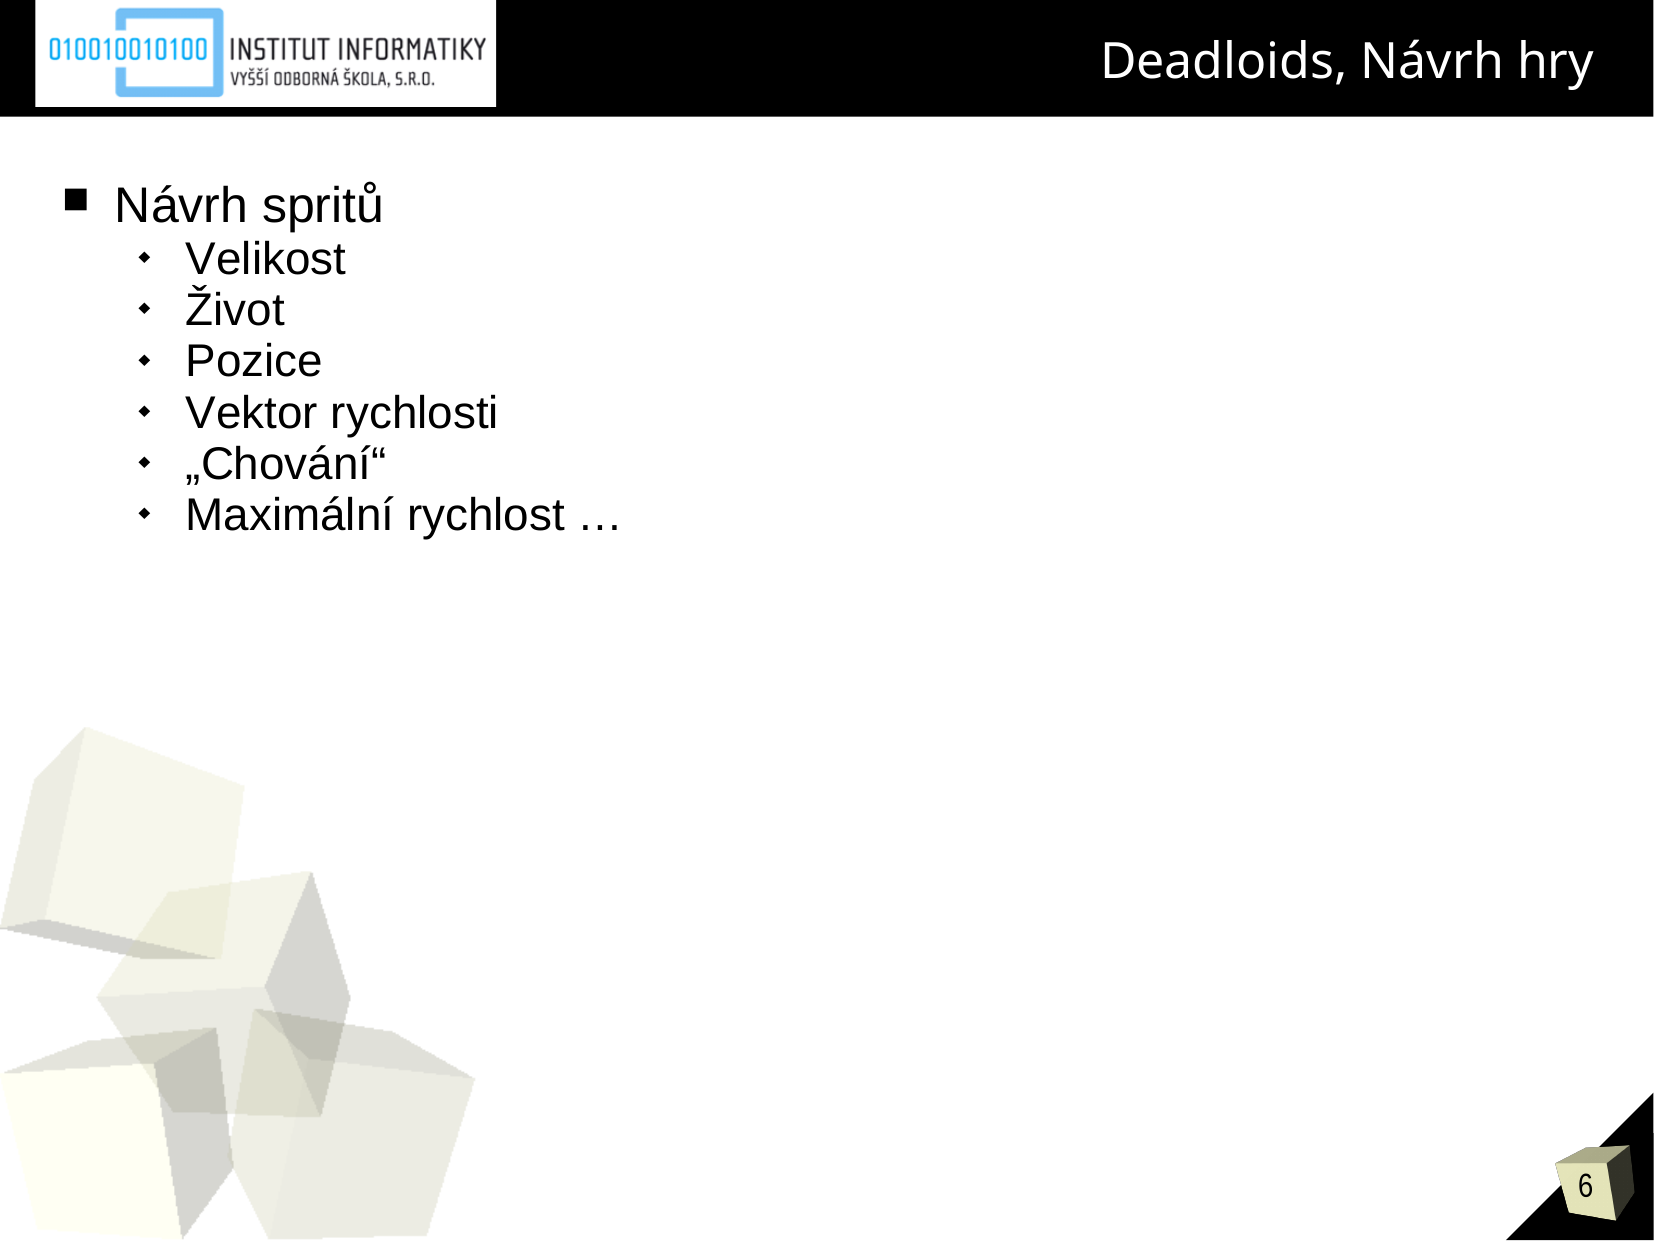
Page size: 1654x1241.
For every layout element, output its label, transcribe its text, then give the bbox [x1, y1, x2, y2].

title Deadloids, Návrh hry [118, 0, 1595, 119]
picture [0, 726, 477, 1241]
list Návrh spritů Velikost Život Pozice Vektor rychlosti „Chování“ Maximální rychlost … [44, 177, 1611, 1214]
